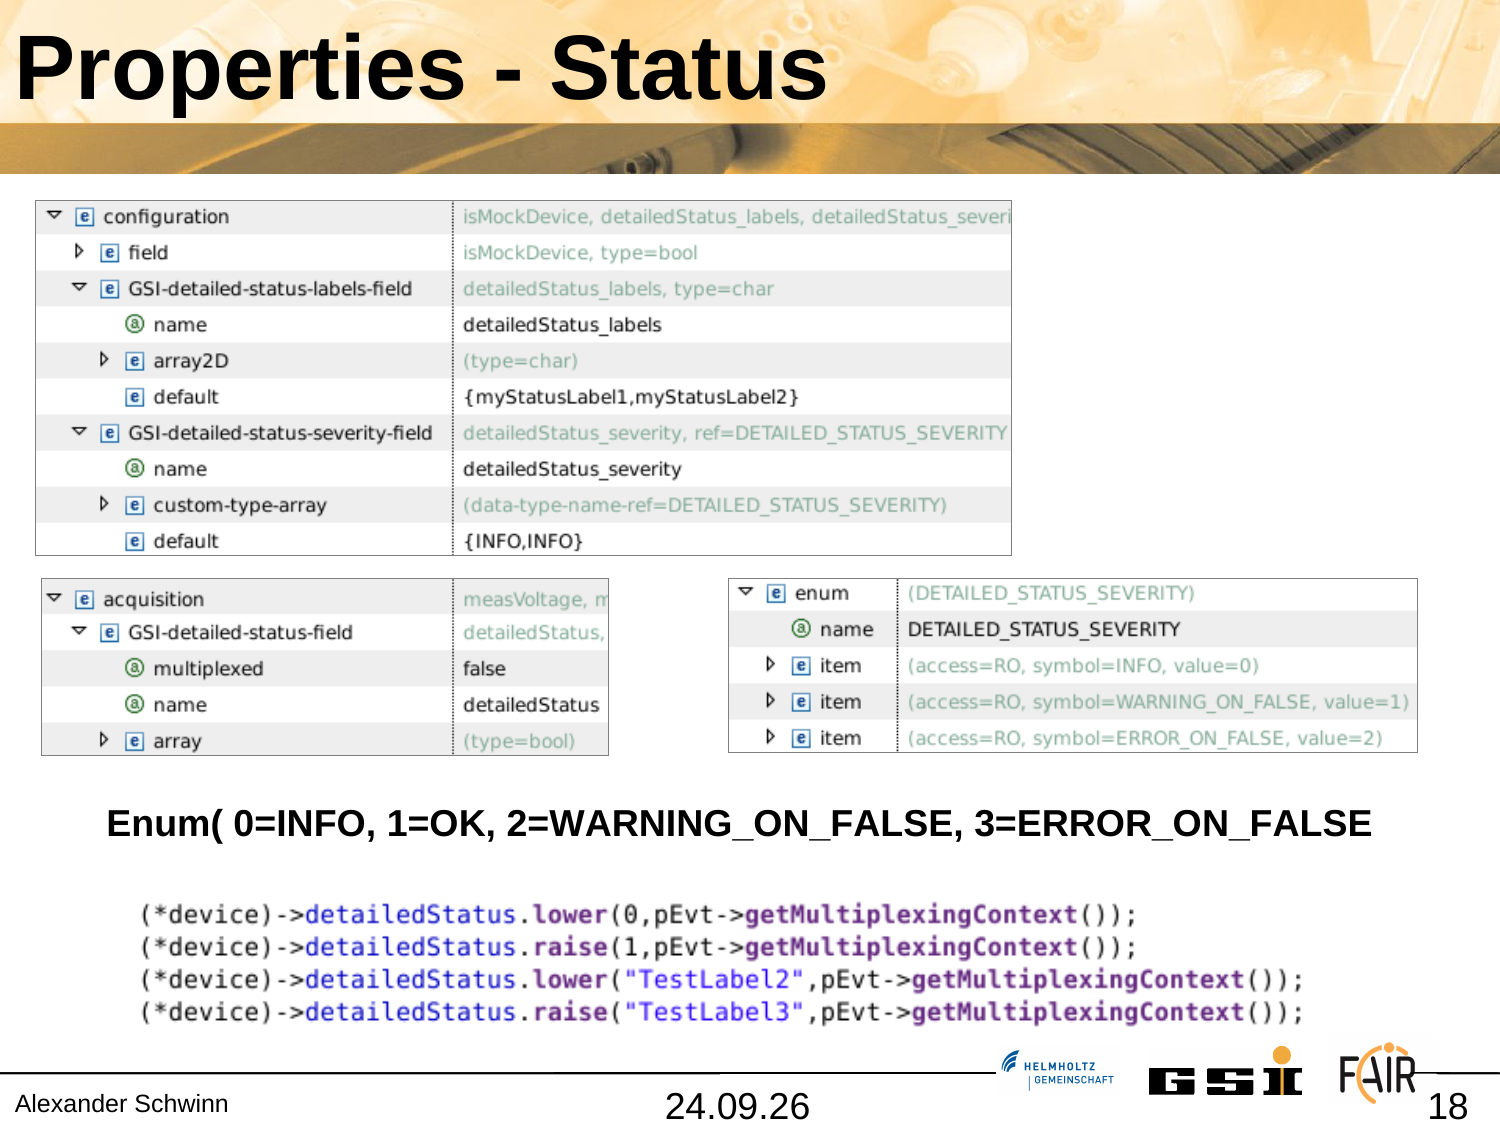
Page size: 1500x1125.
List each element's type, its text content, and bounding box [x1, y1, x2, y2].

picture [41, 578, 609, 756]
picture [35, 200, 1012, 556]
picture [129, 891, 1312, 1040]
picture [0, 126, 1500, 175]
text_box Enum( 0=INFO, 1=OK, 2=WARNING_ON_FALSE, 3=ERROR_ON_FALSE [91, 791, 1382, 852]
picture [1328, 1034, 1439, 1106]
title Properties - Status [0, 0, 1500, 126]
picture [728, 578, 1418, 753]
picture [996, 1046, 1121, 1095]
picture [1149, 1046, 1302, 1095]
